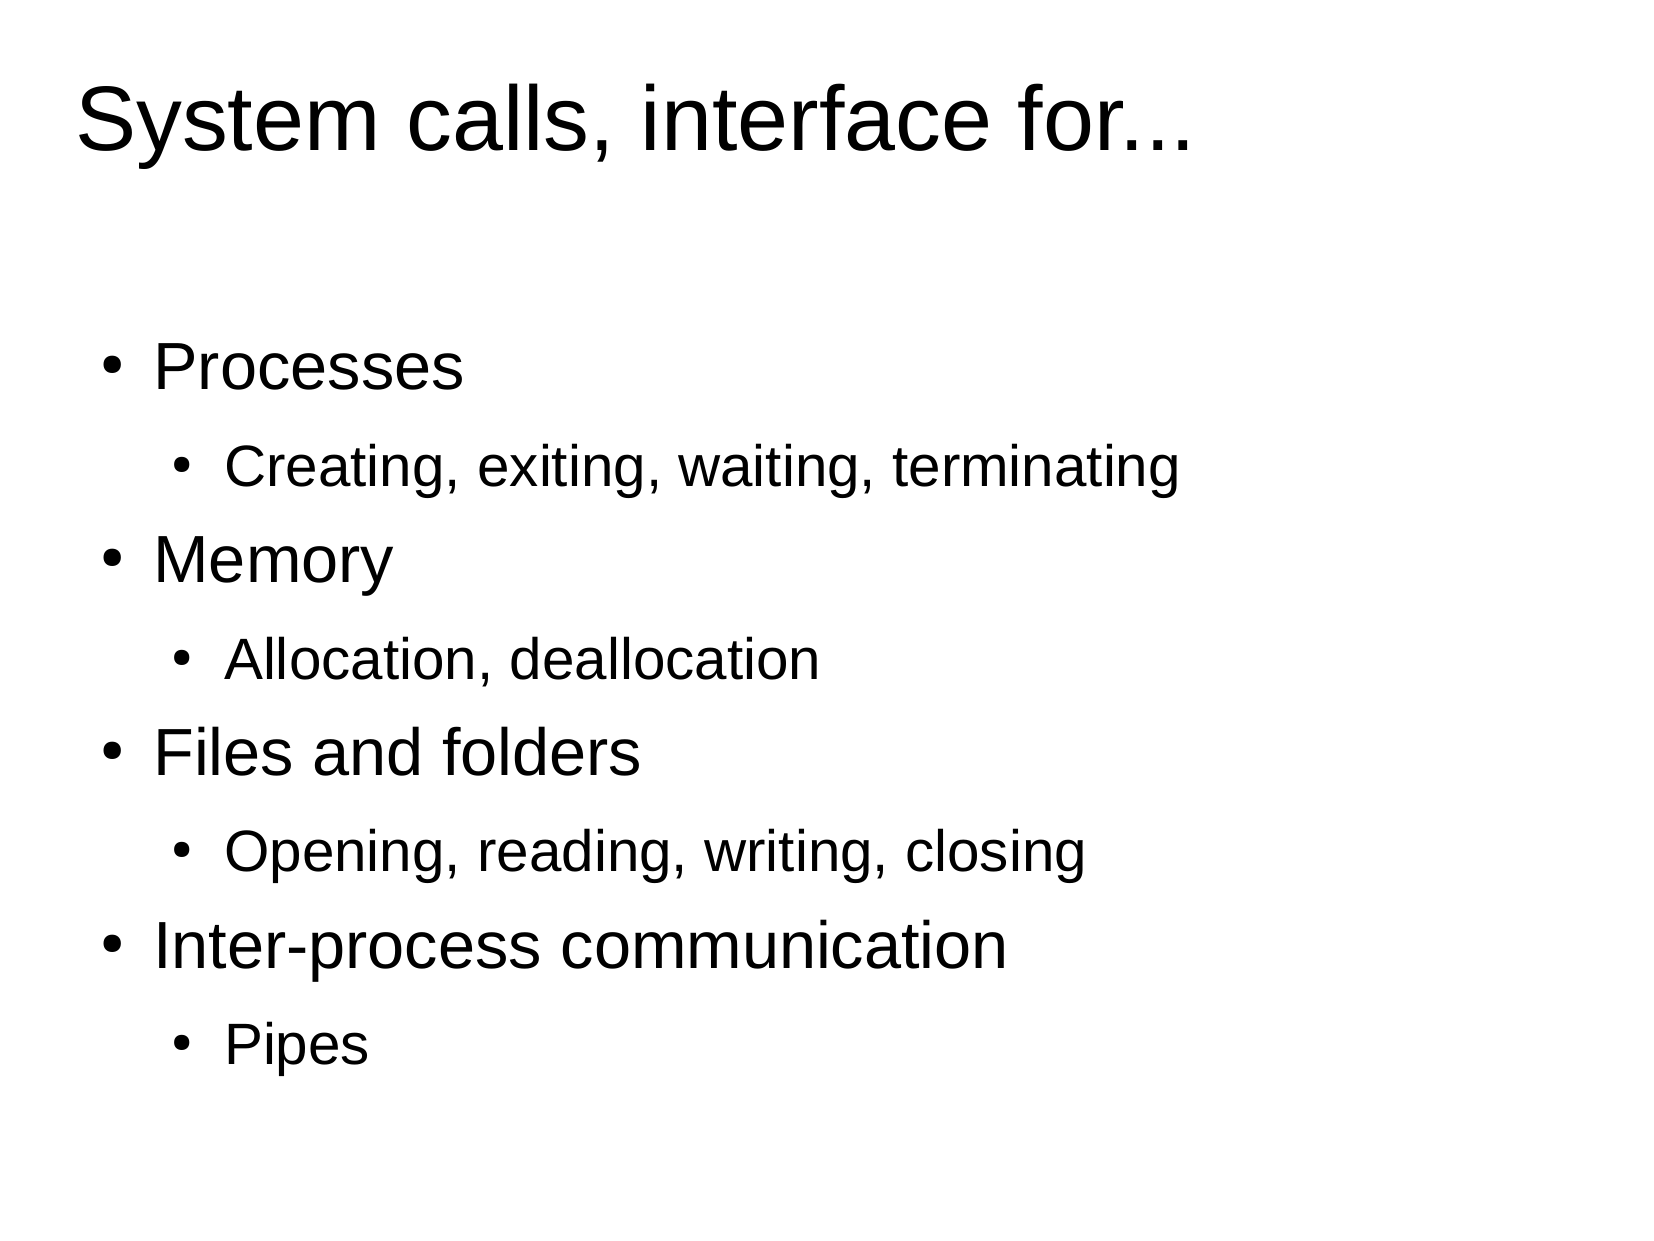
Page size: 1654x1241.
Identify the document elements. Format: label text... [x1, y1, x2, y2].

title System calls, interface for... [75, 49, 1351, 188]
list Processes Creating, exiting, waiting, terminating Memory Allocation, deallocation Files and folders Opening, reading, writing, closing Inter-process communication Pipes [82, 225, 1571, 1163]
